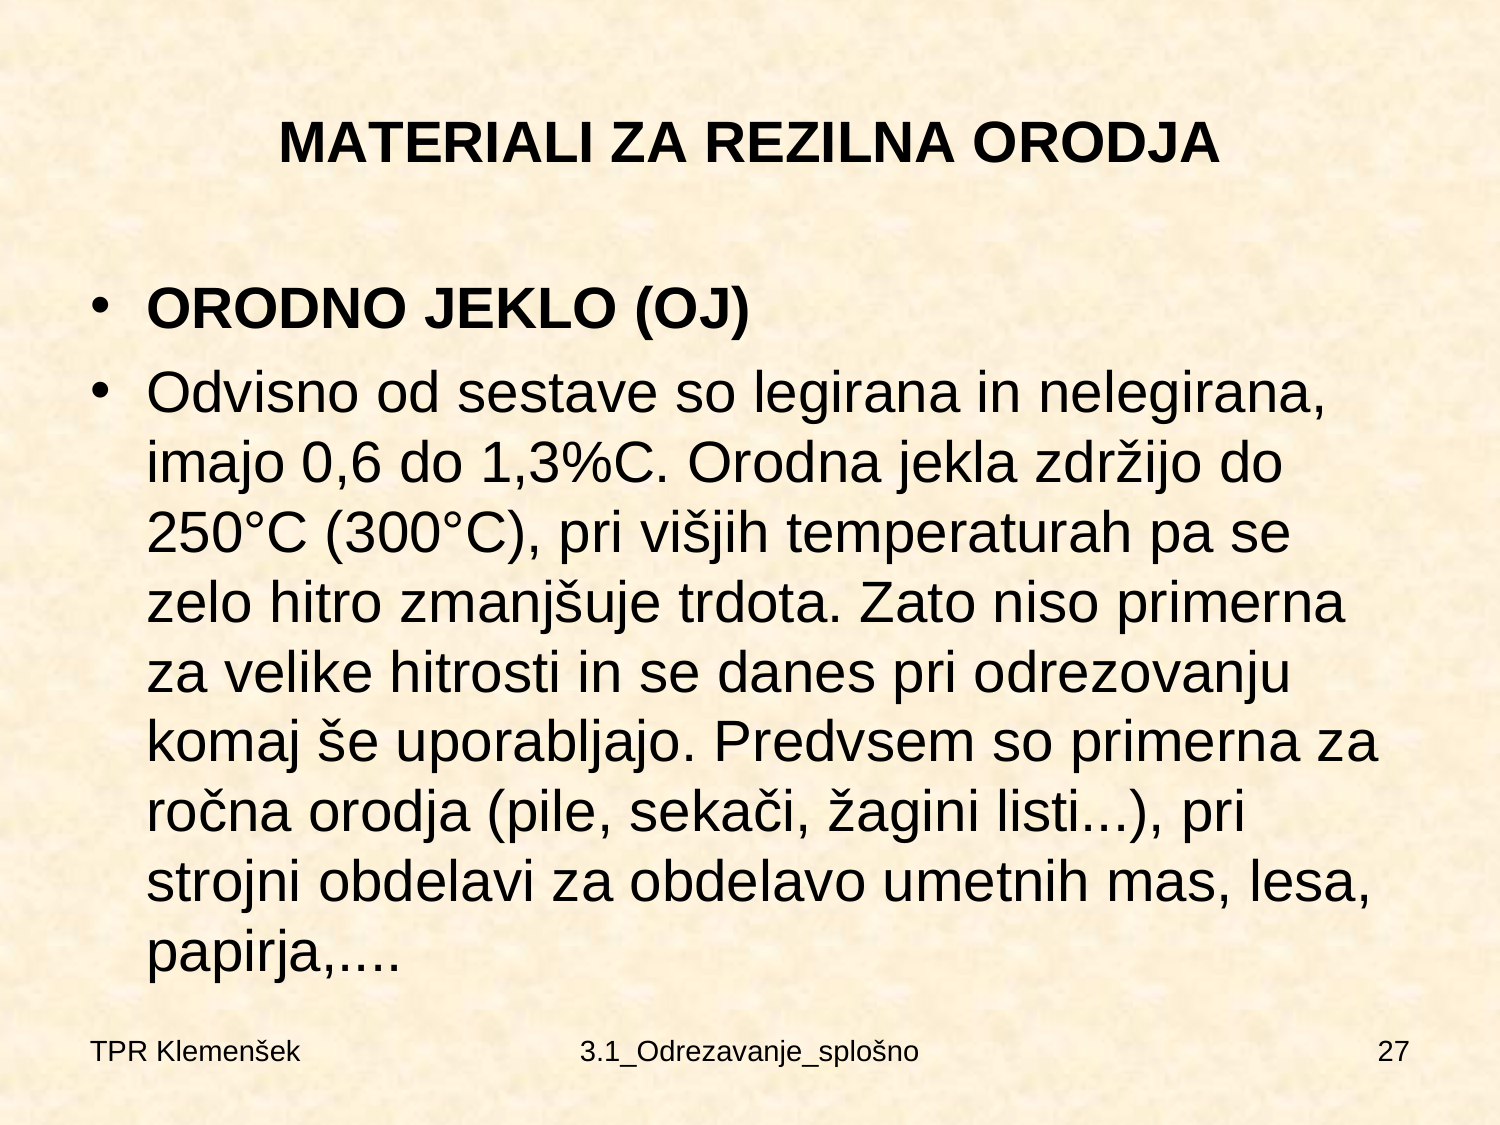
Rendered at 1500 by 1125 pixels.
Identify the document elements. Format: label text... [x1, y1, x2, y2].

picture [0, 0, 1500, 1125]
title MATERIALI ZA REZILNA ORODJA [75, 45, 1426, 233]
text_box <number> [1074, 1024, 1426, 1103]
text_box TPR Klemenšek [74, 1024, 426, 1103]
text_box 3.1_Odrezavanje_splošno [512, 1024, 988, 1103]
list ORODNO JEKLO (OJ) Odvisno od sestave so legirana in nelegirana, imajo 0,6 do 1,3%C. Orodna jekla zdržijo do 250°C (300°C), pri višjih temperaturah pa se zelo hitro zmanjšuje trdota. Zato niso primerna za velike hitrosti in se danes pri odrezovanju komaj še uporabljajo. Predvsem so primerna za ročna orodja (pile, sekači, žagini listi...), pri strojni obdelavi za obdelavo umetnih mas, lesa, papirja,.... [75, 262, 1426, 1006]
